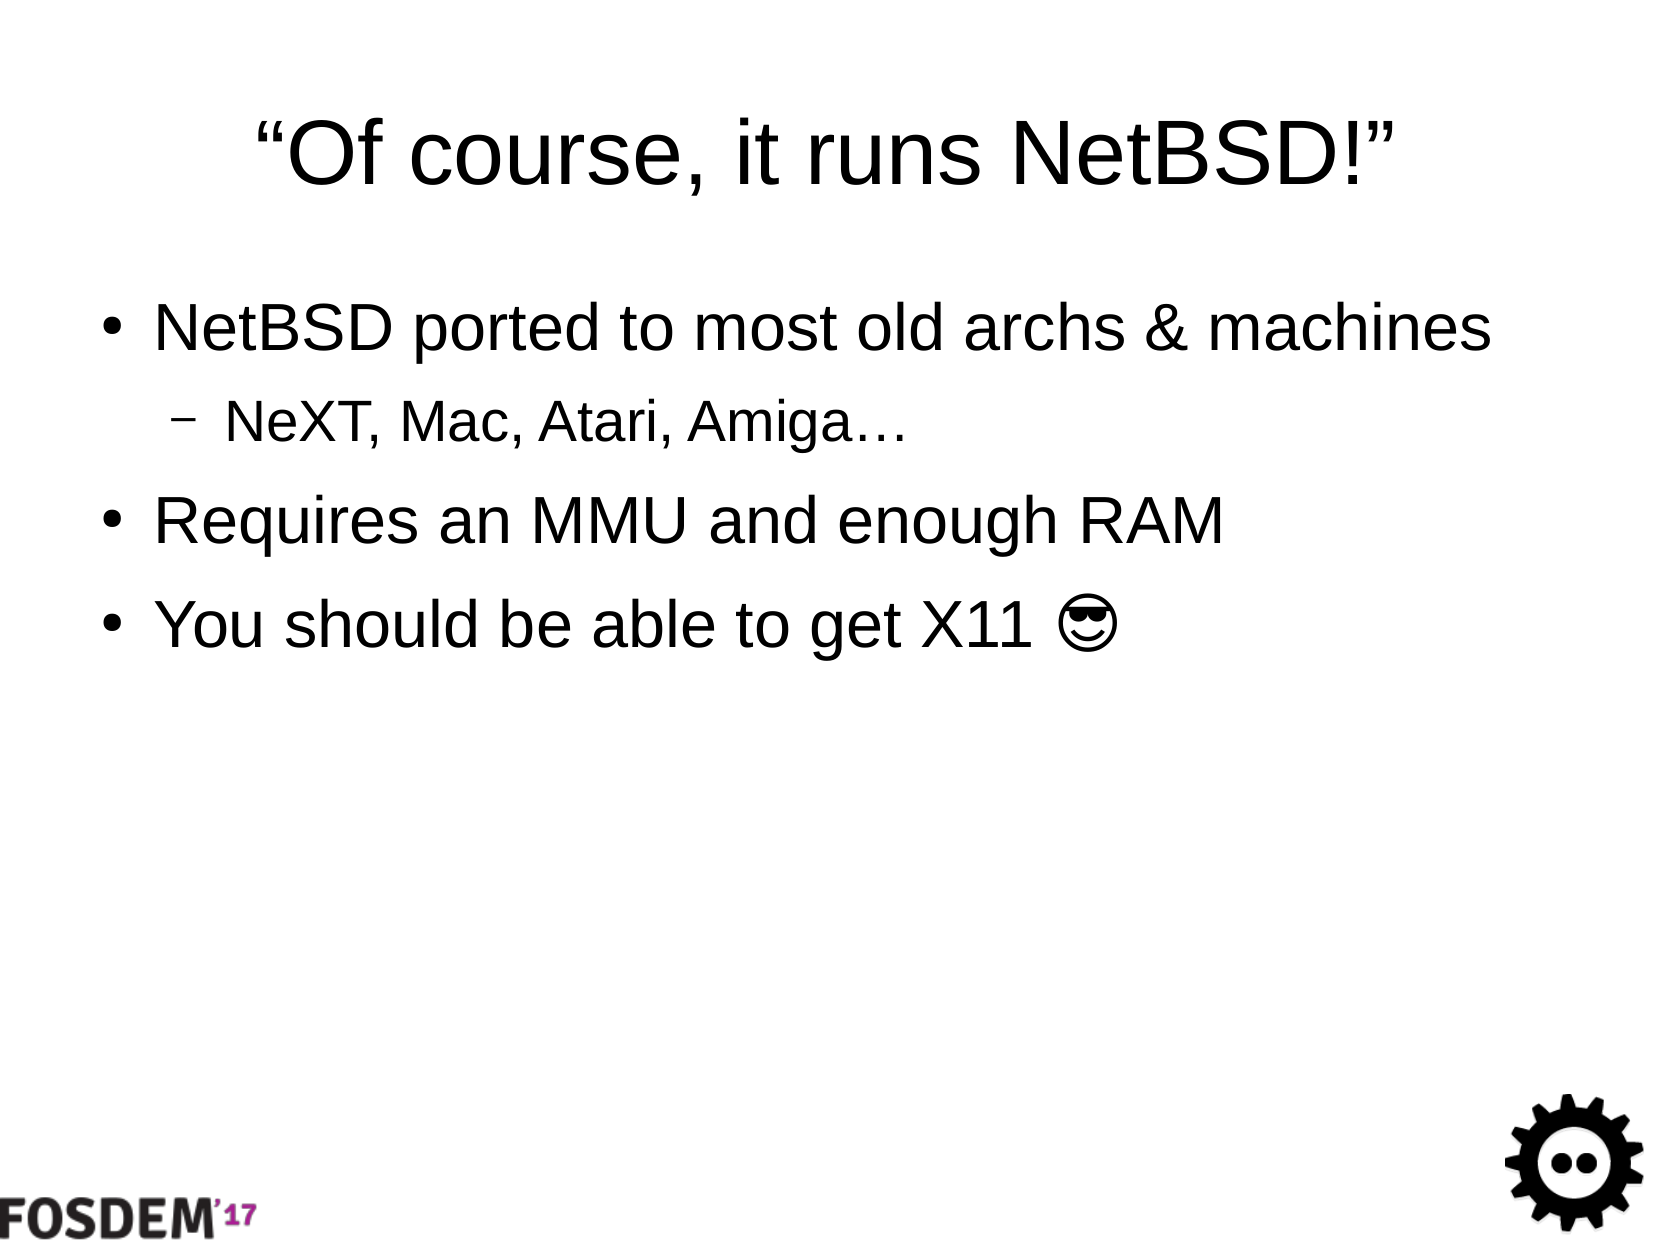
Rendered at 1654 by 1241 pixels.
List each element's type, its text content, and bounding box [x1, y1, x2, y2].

picture [0, 1196, 258, 1241]
title “Of course, it runs NetBSD!” [82, 49, 1571, 257]
picture [1505, 1094, 1648, 1235]
list NetBSD ported to most old archs & machines NeXT, Mac, Atari, Amiga… Requires an MMU and enough RAM You should be able to get X11 😎 [82, 290, 1571, 1010]
